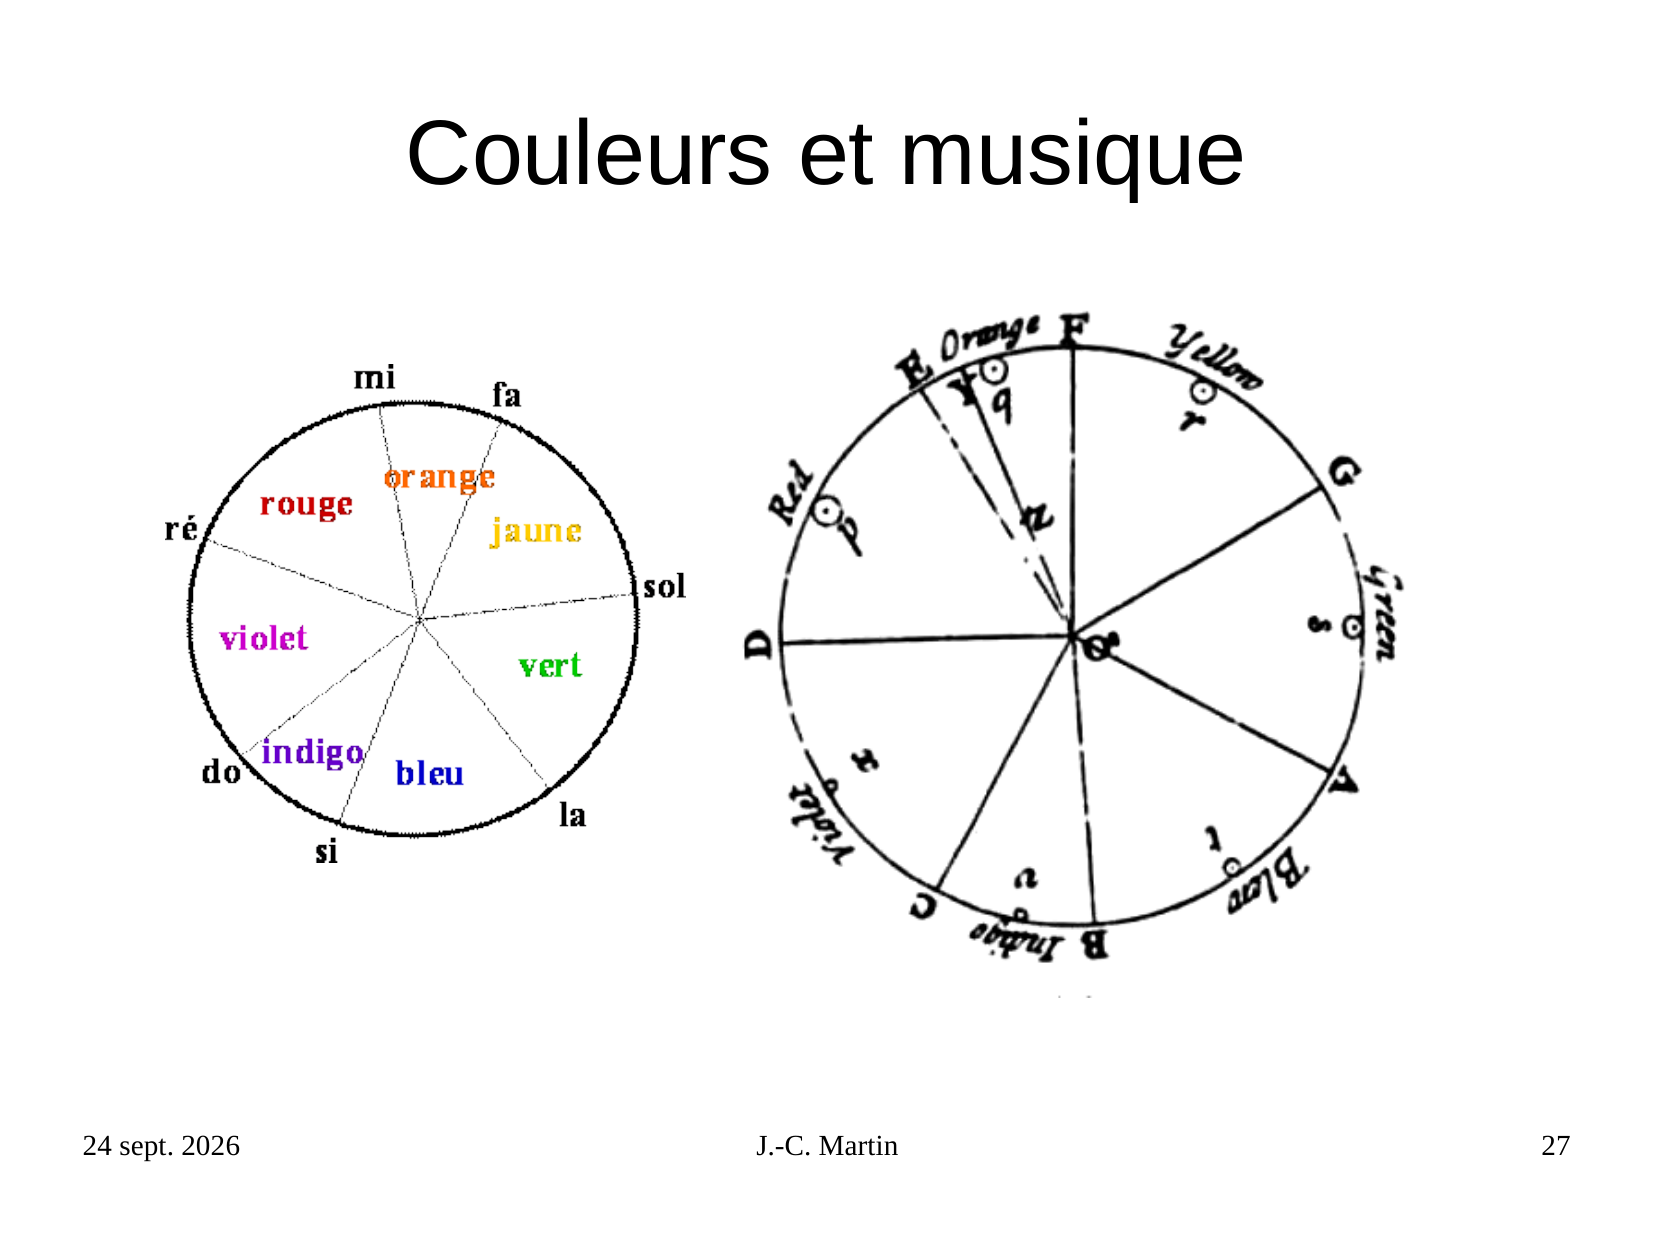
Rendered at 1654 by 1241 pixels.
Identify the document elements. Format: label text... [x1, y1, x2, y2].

picture [708, 271, 1443, 998]
title Couleurs et musique [82, 49, 1571, 257]
picture [165, 364, 686, 863]
